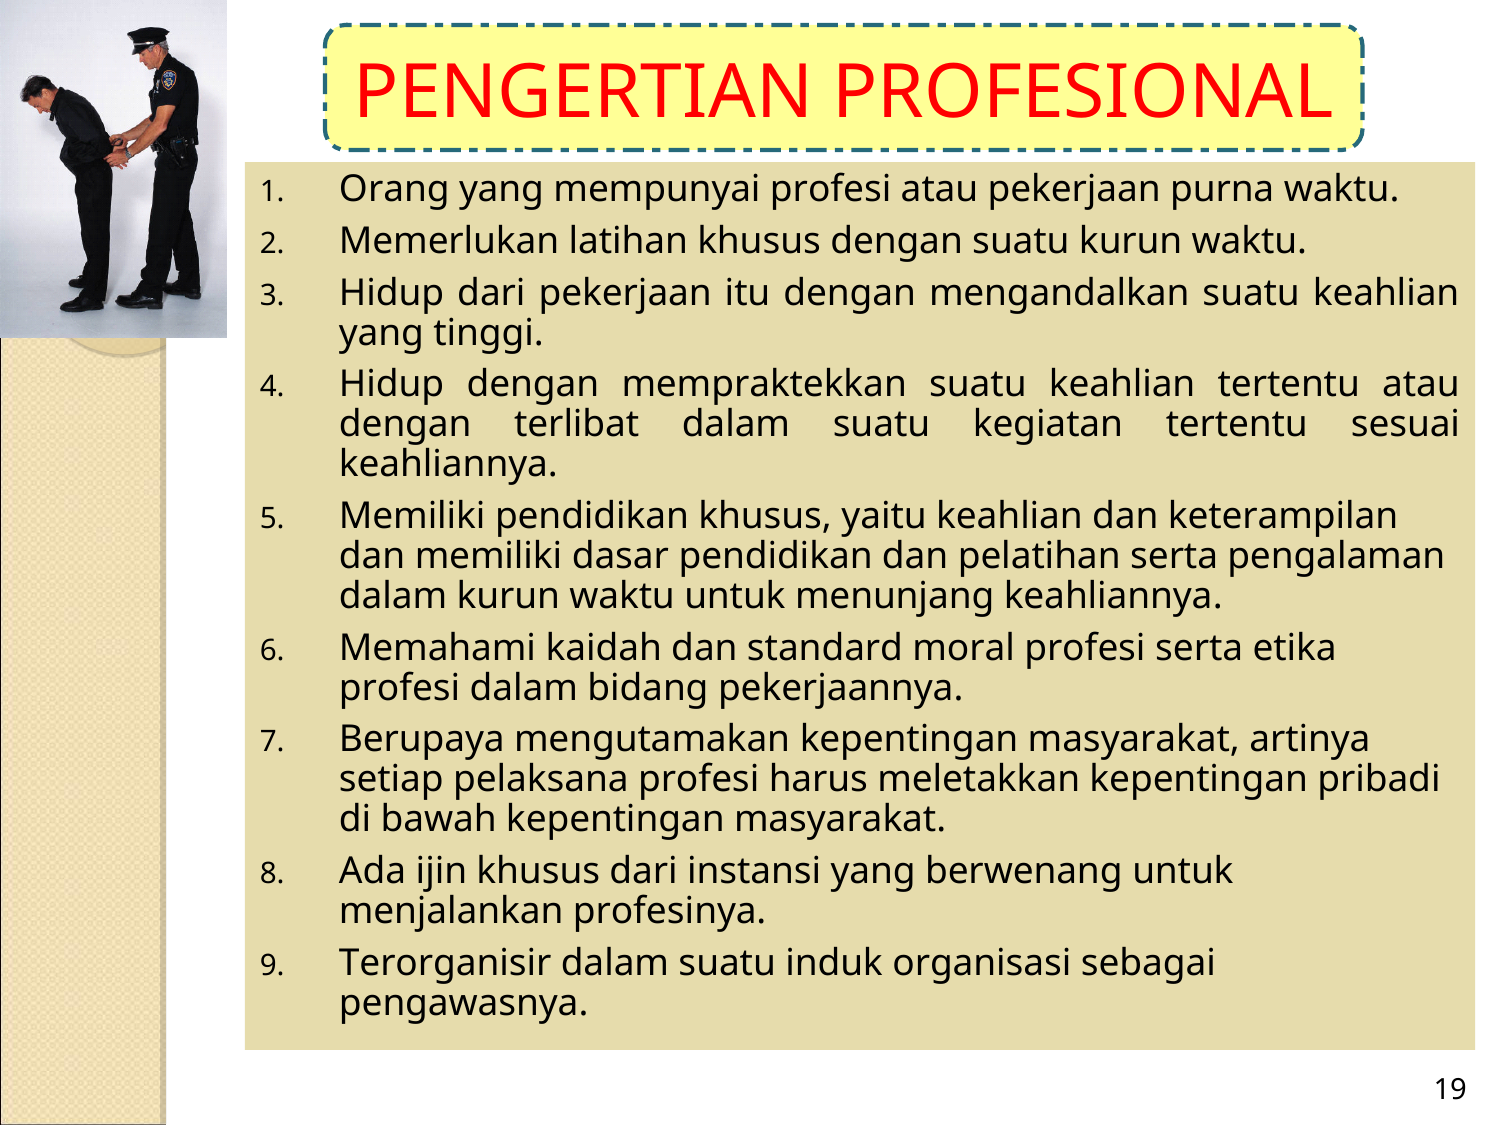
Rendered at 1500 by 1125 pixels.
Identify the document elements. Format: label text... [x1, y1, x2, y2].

list Orang yang mempunyai profesi atau pekerjaan purna waktu. Memerlukan latihan khusus dengan suatu kurun waktu. Hidup dari pekerjaan itu dengan mengandalkan suatu keahlian yang tinggi. Hidup dengan mempraktekkan suatu keahlian tertentu atau dengan terlibat dalam suatu kegiatan tertentu sesuai keahliannya. Memiliki pendidikan khusus, yaitu keahlian dan keterampilan dan memiliki dasar pendidikan dan pelatihan serta pengalaman dalam kurun waktu untuk menunjang keahliannya. Memahami kaidah dan standard moral profesi serta etika profesi dalam bidang pekerjaannya. Berupaya mengutamakan kepentingan masyarakat, artinya setiap pelaksana profesi harus meletakkan kepentingan pribadi di bawah kepentingan masyarakat. Ada ijin khusus dari instansi yang berwenang untuk menjalankan profesinya. Terorganisir dalam suatu induk organisasi sebagai pengawasnya. [244, 162, 1476, 1051]
text_box 19 [1418, 1062, 1500, 1113]
picture [0, 0, 227, 1125]
text_box PENGERTIAN PROFESIONAL [324, 24, 1363, 150]
